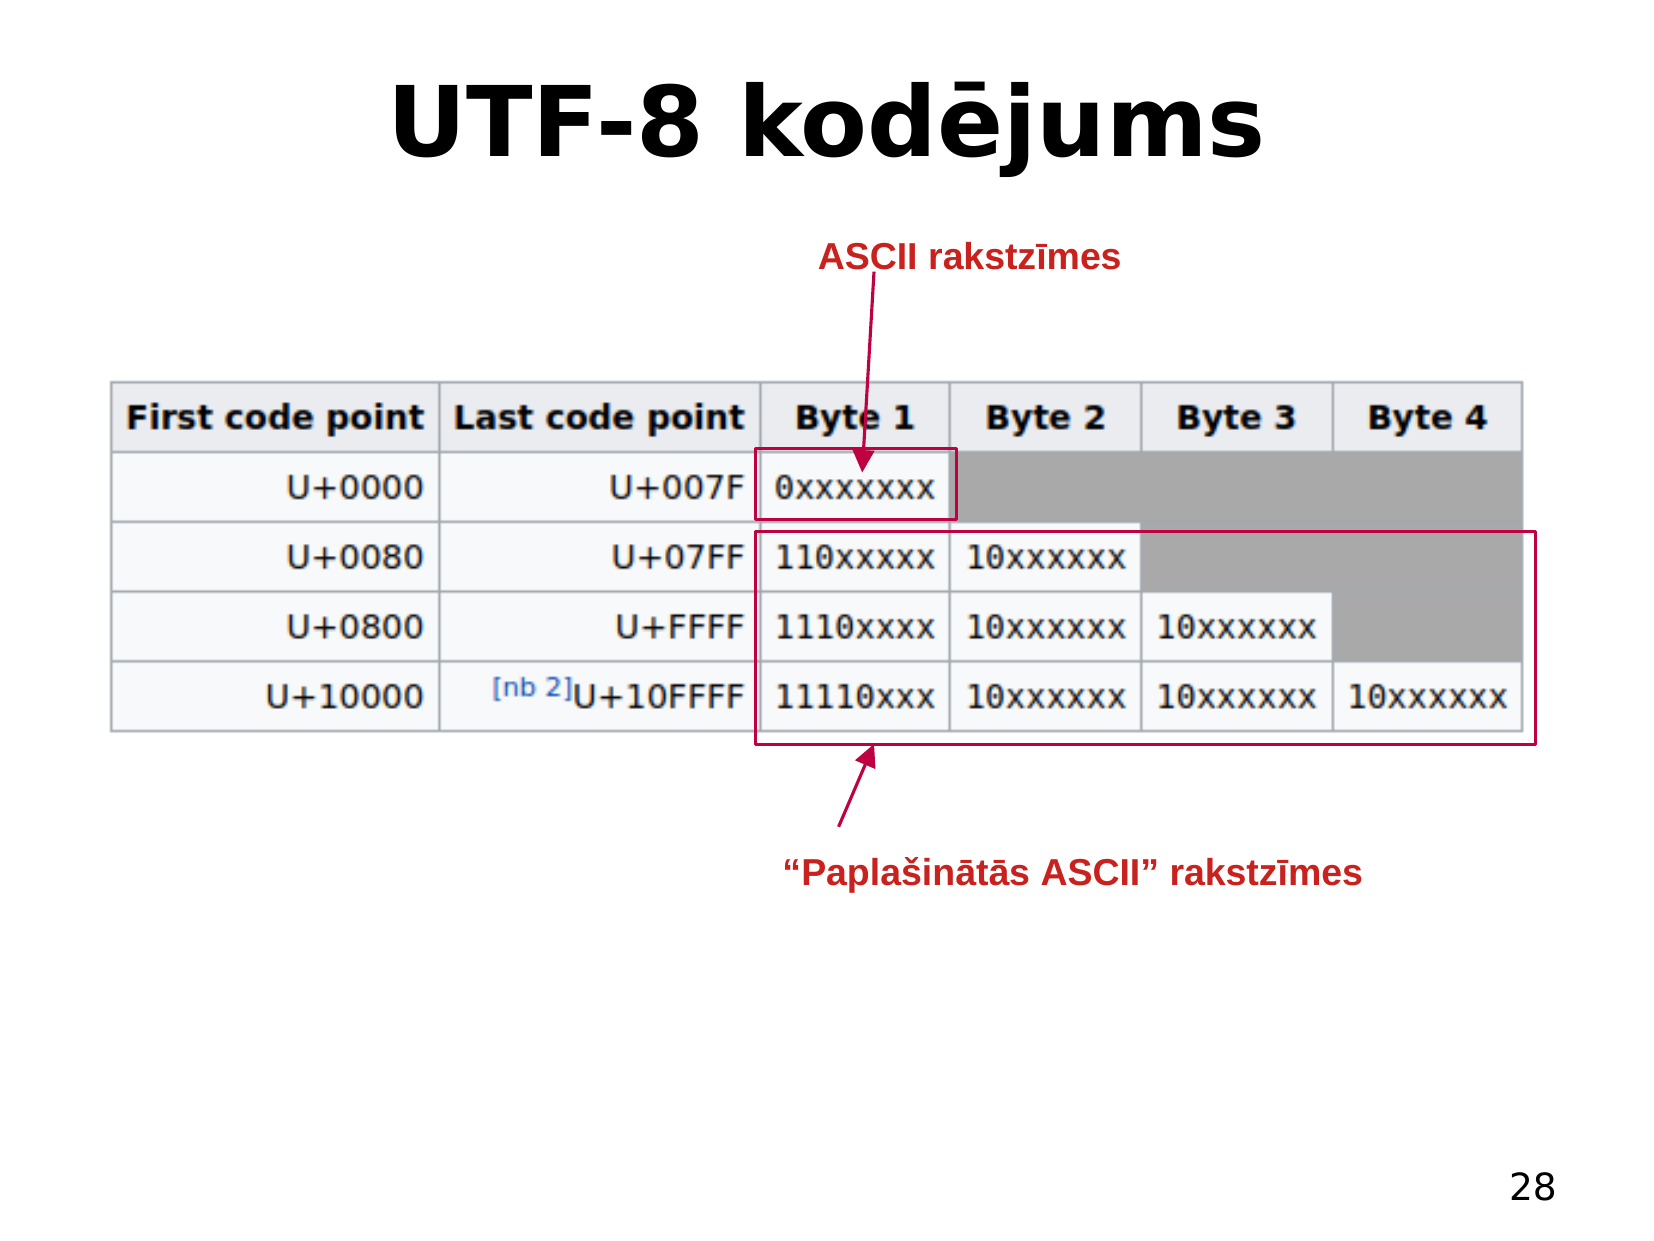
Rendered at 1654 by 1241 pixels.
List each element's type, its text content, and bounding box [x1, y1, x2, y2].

picture [106, 377, 1536, 745]
picture [757, 450, 955, 518]
text_box “Paplašinātās ASCII” rakstzīmes [767, 840, 1379, 901]
title UTF-8 kodējums [82, 49, 1571, 196]
text_box ASCII rakstzīmes [803, 224, 1137, 285]
picture [757, 533, 1534, 743]
